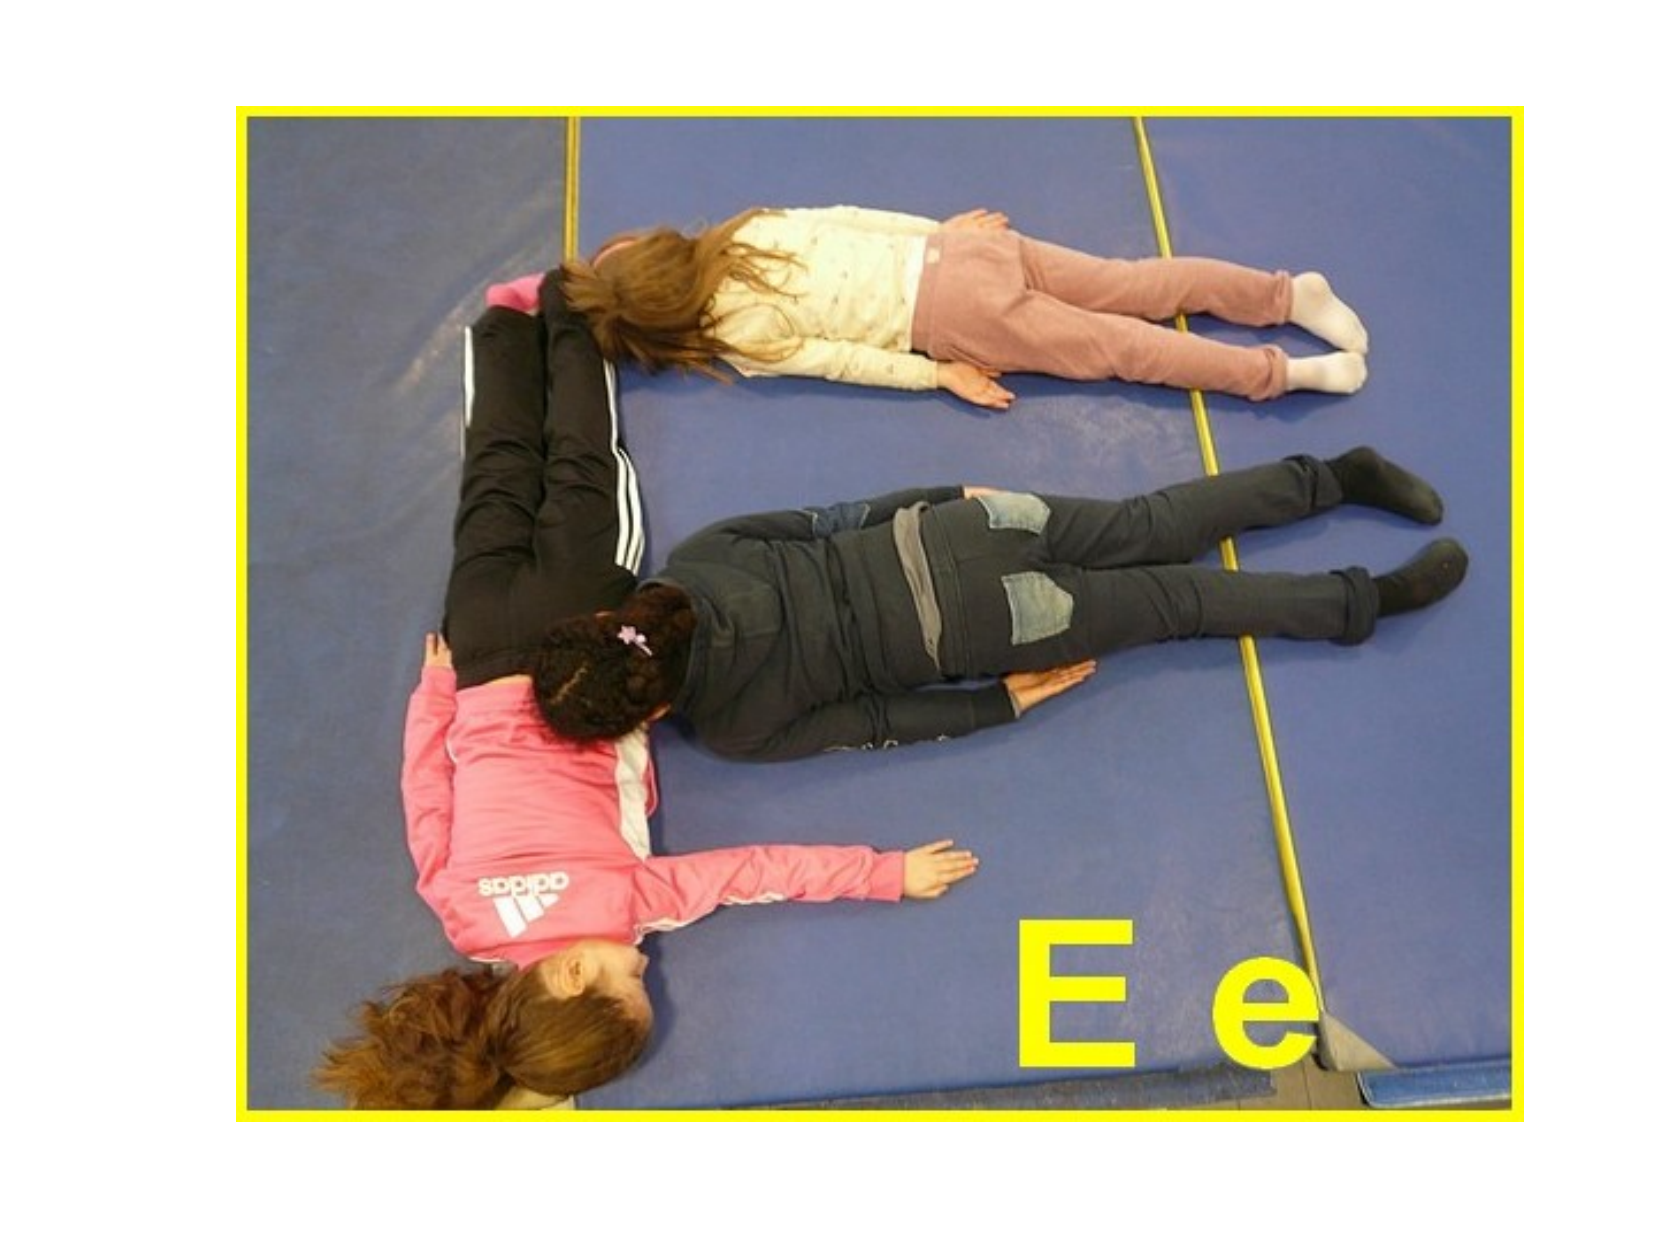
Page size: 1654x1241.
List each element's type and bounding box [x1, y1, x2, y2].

picture [236, 106, 1524, 1123]
